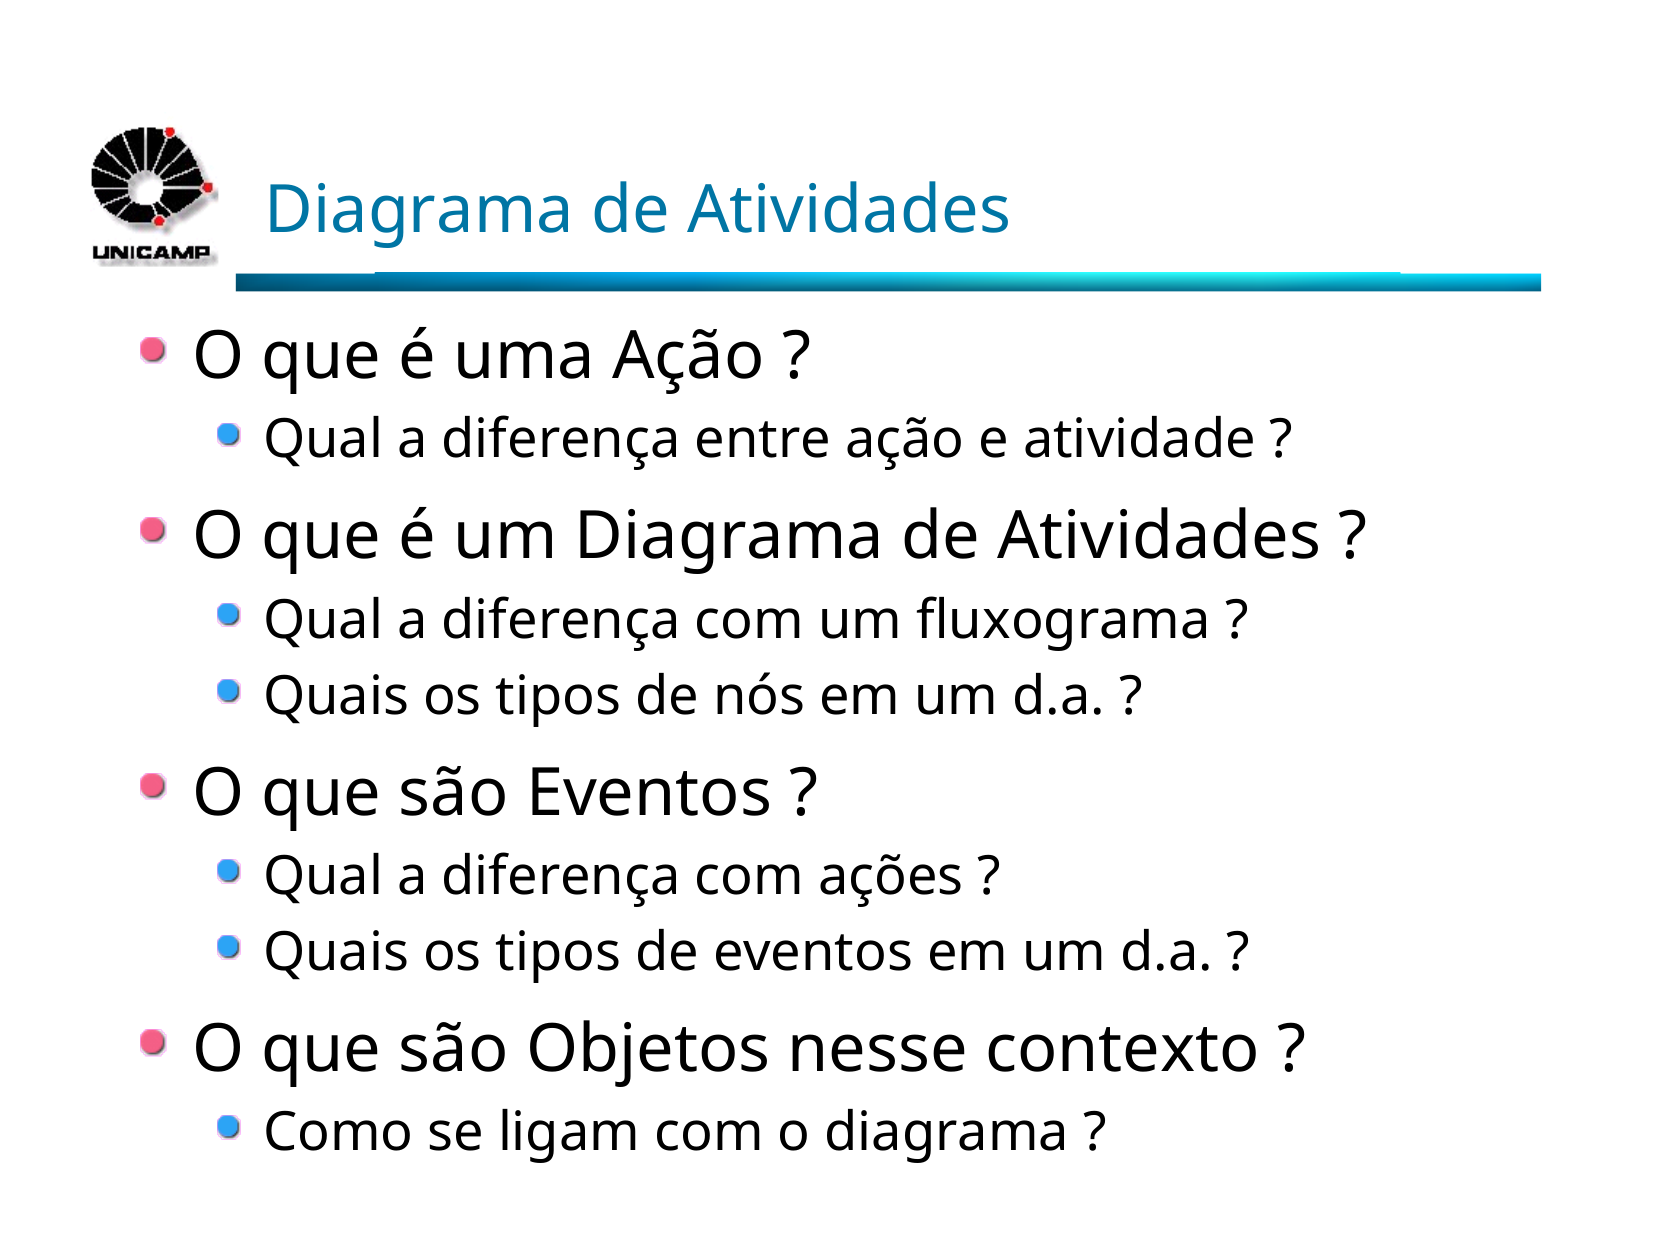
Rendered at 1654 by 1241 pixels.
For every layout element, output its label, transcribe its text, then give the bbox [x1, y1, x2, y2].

picture [125, 272, 1654, 295]
list O que é uma Ação ? Qual a diferença entre ação e atividade ? O que é um Diagrama de Atividades ? Qual a diferença com um fluxograma ? Quais os tipos de nós em um d.a. ? O que são Eventos ? Qual a diferença com ações ? Quais os tipos de eventos em um d.a. ? O que são Objetos nesse contexto ? Como se ligam com o diagrama ? [121, 309, 1534, 1167]
title Diagrama de Atividades [264, 57, 1534, 250]
